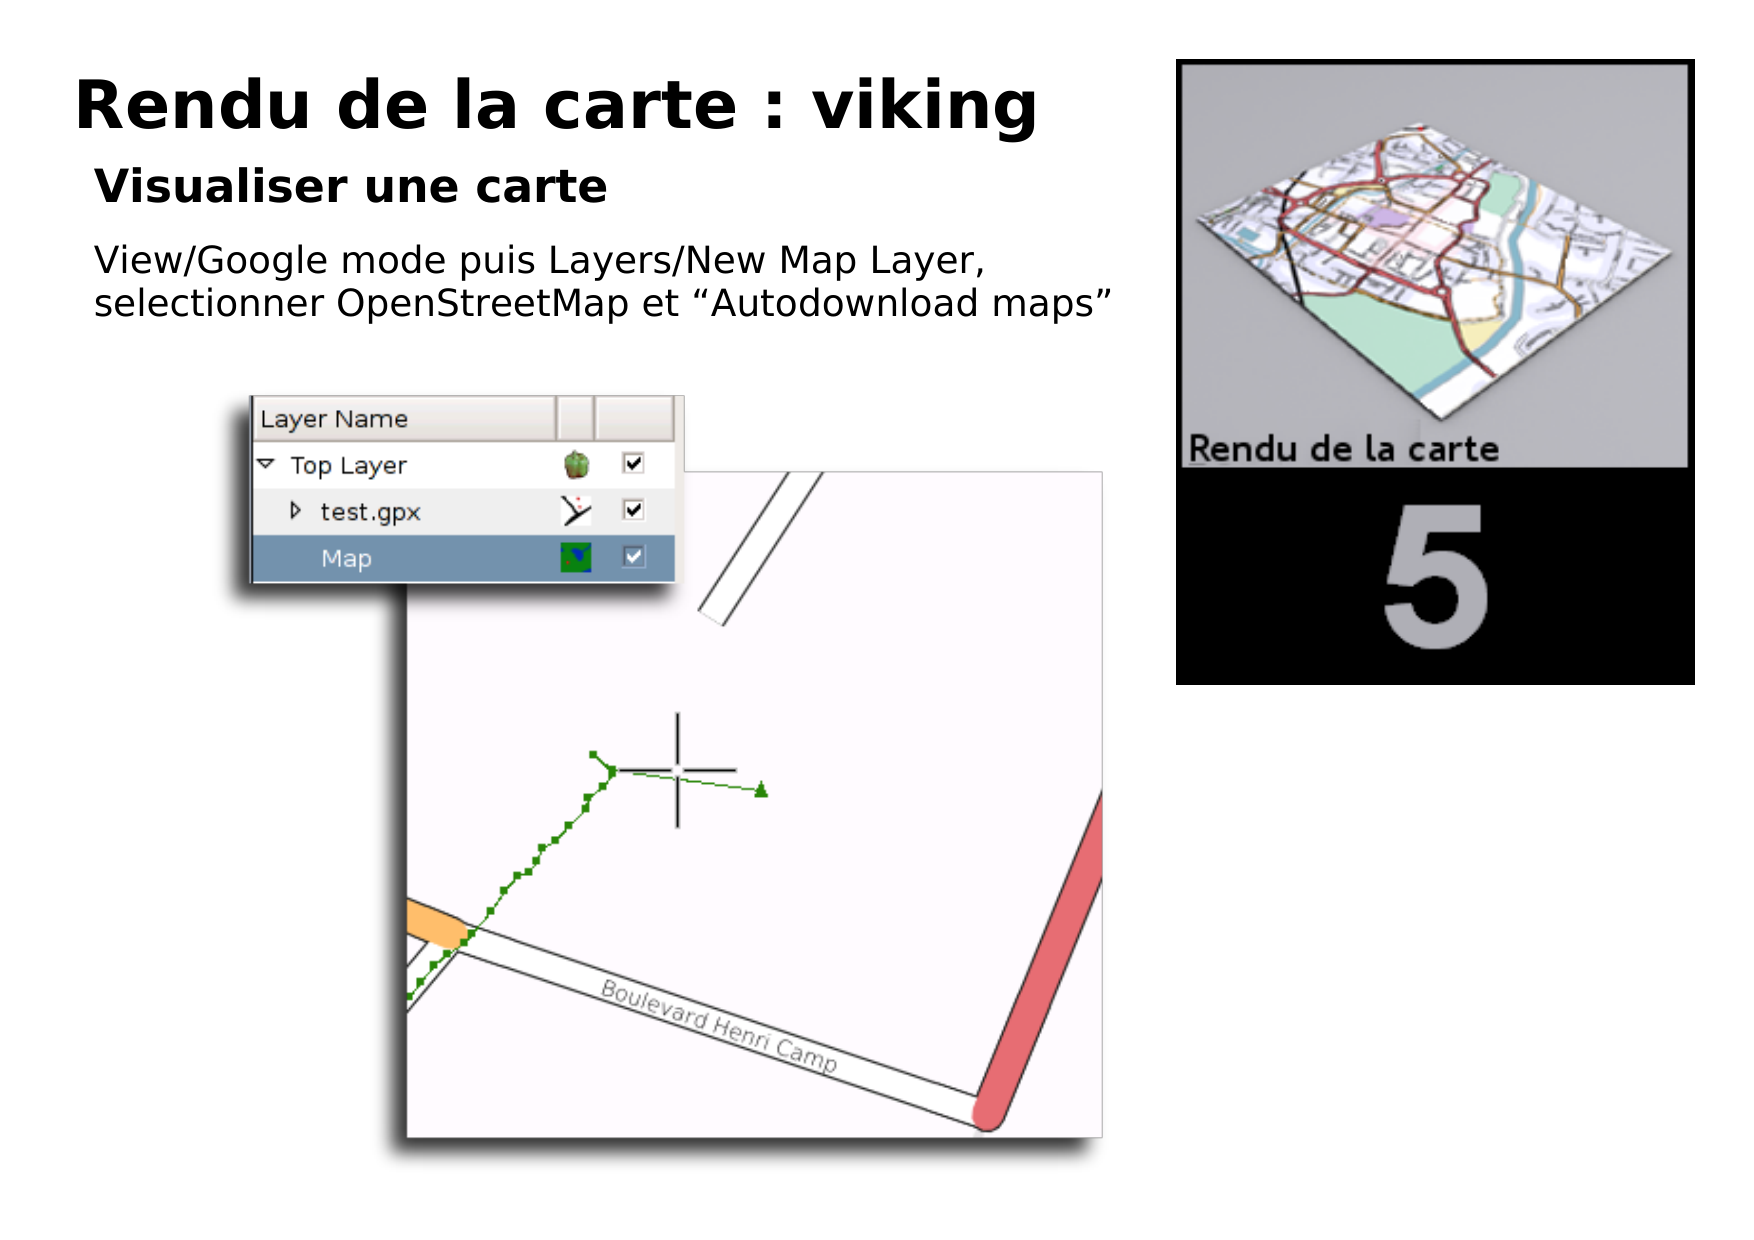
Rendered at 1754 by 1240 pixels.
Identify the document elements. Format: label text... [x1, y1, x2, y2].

text_box Visualiser une carte View/Google mode puis Layers/New Map Layer, selectionner OpenStreetMap et “Autodownload maps” [78, 152, 1182, 402]
picture [206, 402, 1116, 1181]
text_box Rendu de la carte : viking [59, 59, 1684, 152]
picture [1176, 59, 1695, 685]
